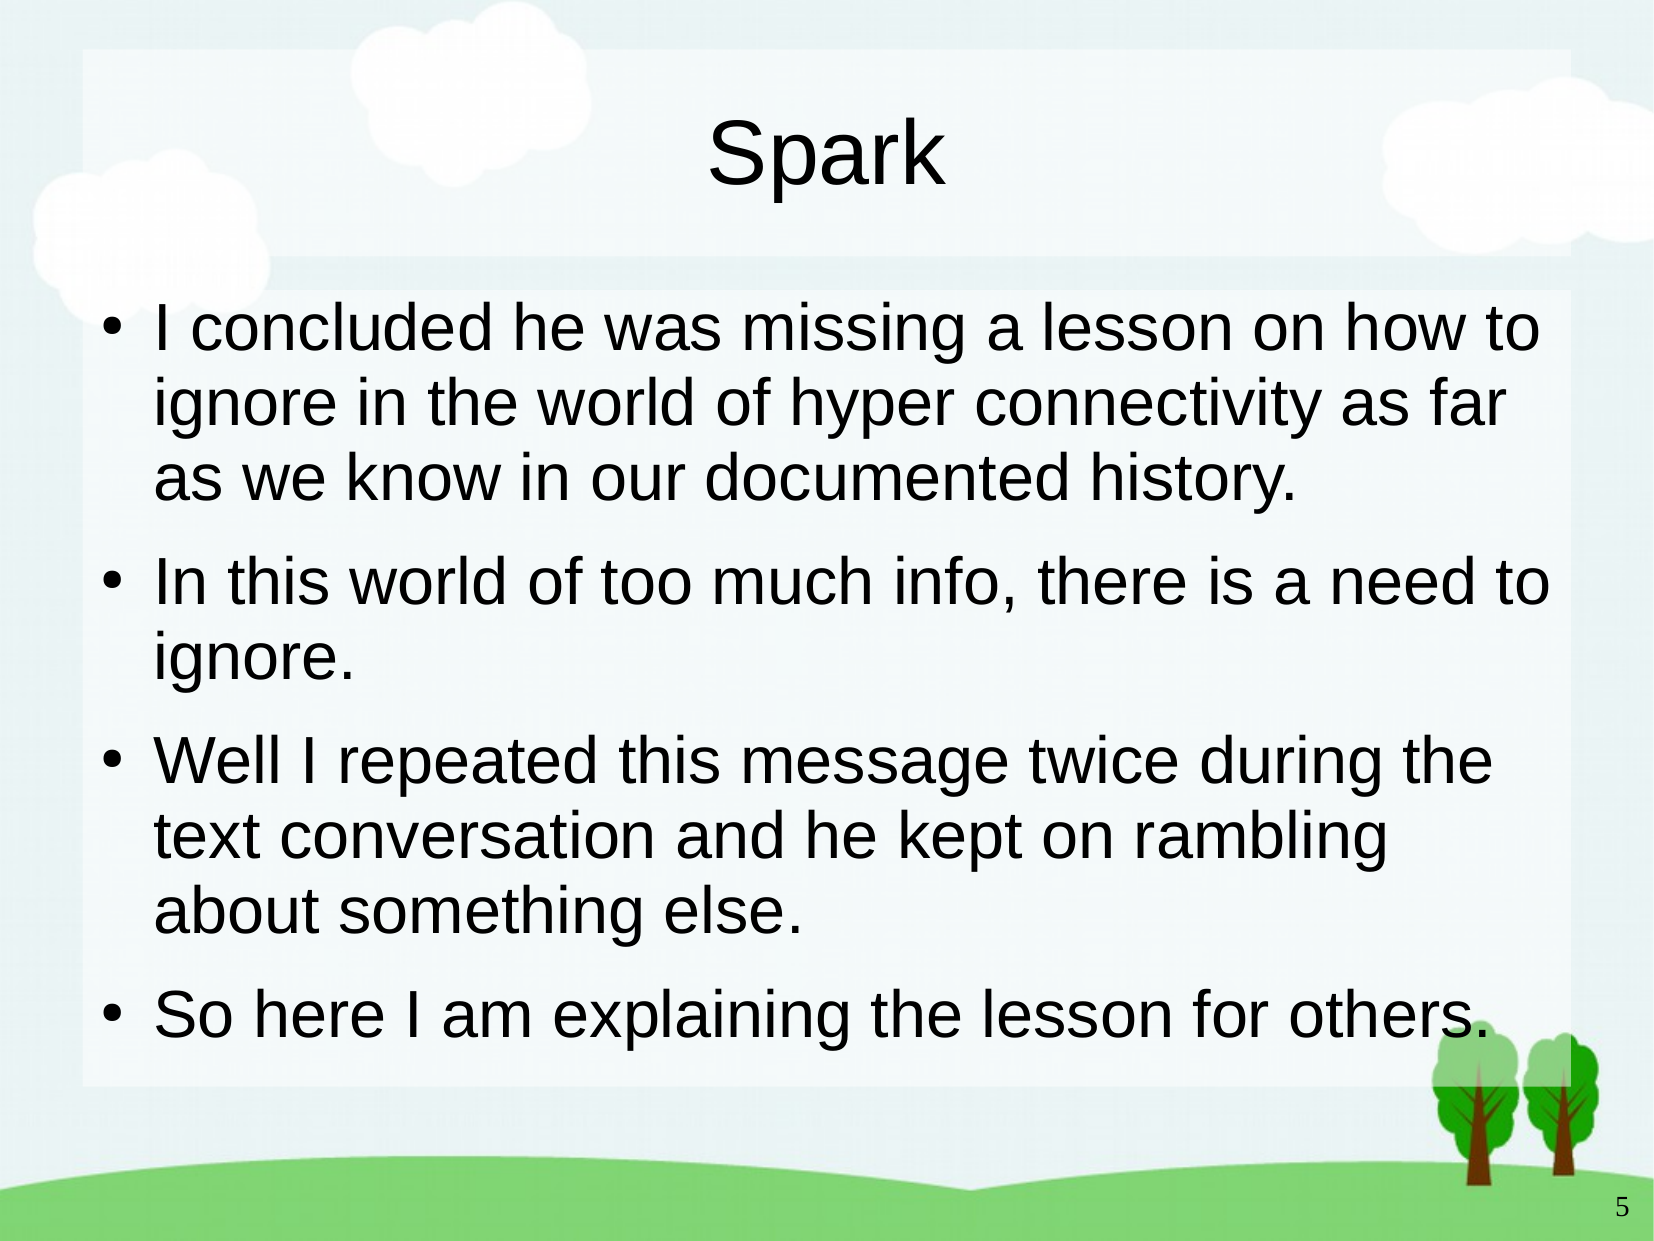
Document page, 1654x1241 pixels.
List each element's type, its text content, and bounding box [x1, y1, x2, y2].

list I concluded he was missing a lesson on how to ignore in the world of hyper connectivity as far as we know in our documented history. In this world of too much info, there is a need to ignore. Well I repeated this message twice during the text conversation and he kept on rambling about something else. So here I am explaining the lesson for others. [82, 290, 1571, 1087]
title Spark [82, 49, 1571, 257]
picture [0, 0, 1654, 1241]
